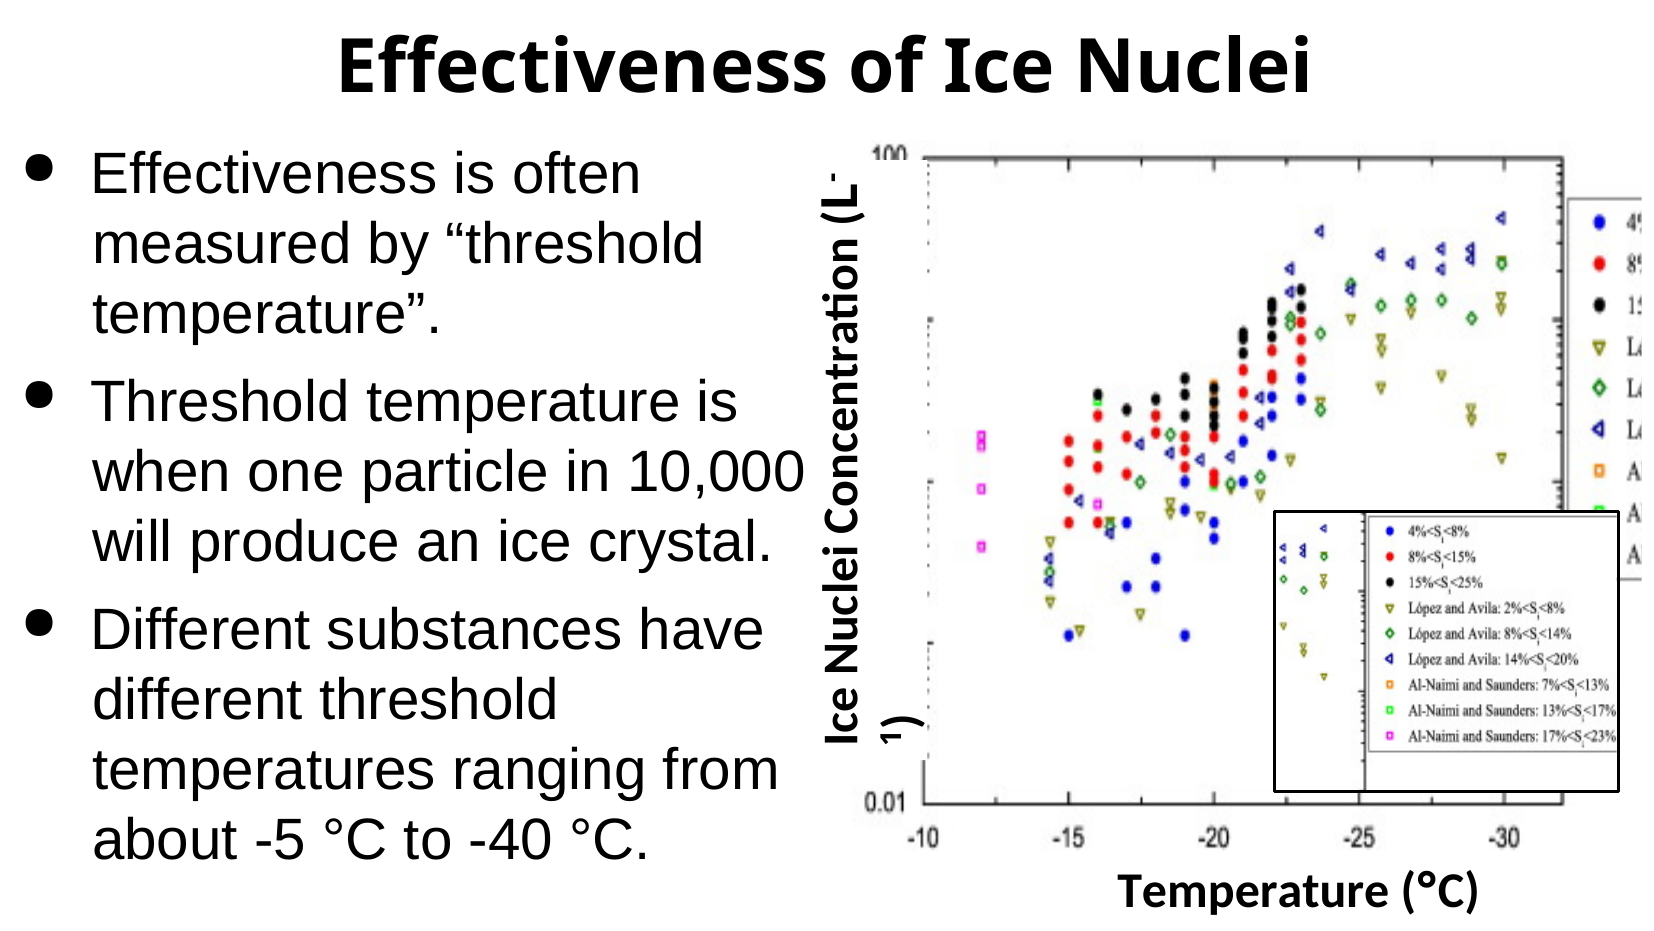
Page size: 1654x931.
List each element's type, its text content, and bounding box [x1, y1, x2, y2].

text_box Effectiveness is often measured by “threshold temperature”. Threshold temperature is when one particle in 10,000 will produce an ice crystal. Different substances have different threshold temperatures ranging from about -5 °C to -40 °C. [0, 127, 863, 879]
title Effectiveness of Ice Nuclei [0, 11, 1651, 113]
picture [818, 140, 1642, 912]
text_box Ice Nuclei Concentration (L-1) [807, 160, 868, 761]
text_box Temperature (°C) [998, 857, 1599, 918]
